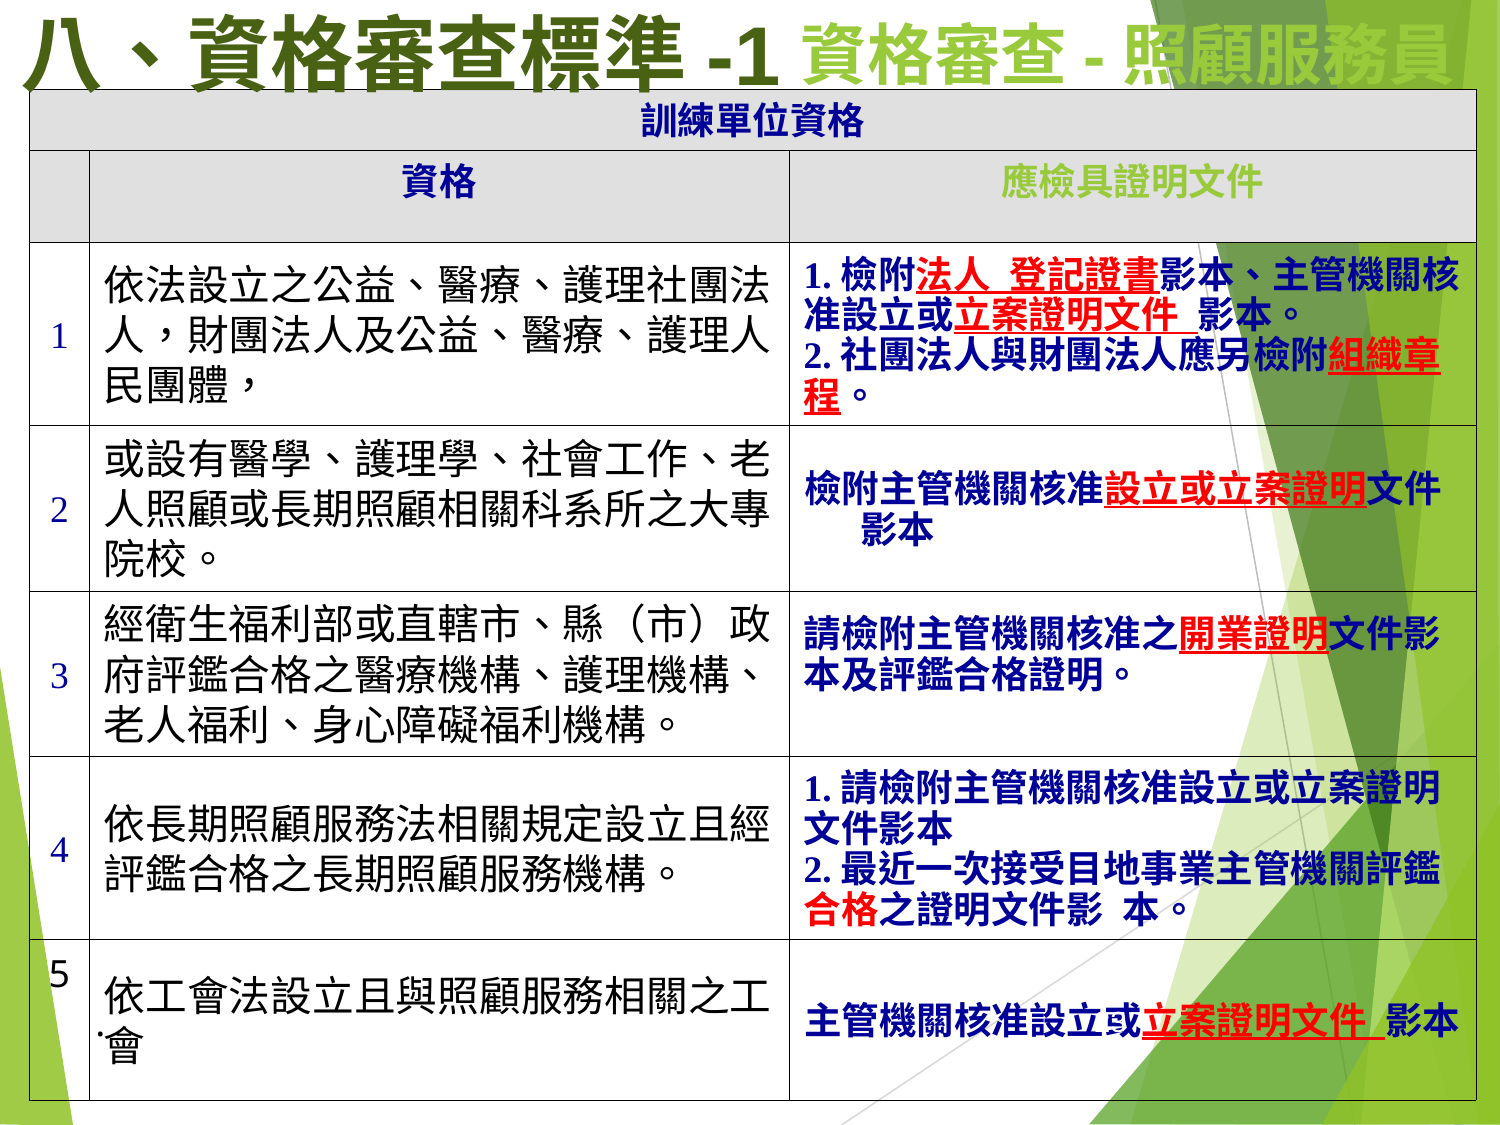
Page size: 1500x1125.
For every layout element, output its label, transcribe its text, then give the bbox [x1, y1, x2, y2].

table_cell 資格 [90, 151, 789, 242]
table_cell 1.請檢附主管機關核准設立或立案證明文件影本 2.最近一次接受目地事業主管機關評鑑合格之證明文件影 本。 [790, 757, 1476, 939]
table_header 訓練單位資格 [685, 111, 700, 121]
table_cell [30, 151, 89, 242]
table_cell 4 [30, 757, 89, 939]
table_cell 依法設立之公益、醫療、護理社團法人，財團法人及公益、醫療、護理人民團體， [90, 243, 789, 425]
table_cell 檢附主管機關核准設立或立案證明文件影本 [790, 426, 1476, 591]
table_cell 依長期照顧服務法相關規定設立且經評鑑合格之長期照顧服務機構。 [90, 757, 789, 939]
table_cell 3 [30, 592, 89, 756]
table_cell 1.檢附法人 登記證書影本、主管機關核准設立或立案證明文件 影本。 2.社團法人與財團法人應另檢附組織章程。 [790, 243, 1476, 425]
table_cell 主管機關核准設立或立案證明文件 影本 [790, 940, 1476, 1100]
text_box 八、資格審查標準-1 [5, 0, 1142, 111]
table_header 訓練單位資格 [30, 101, 1476, 150]
table_cell 1 [30, 243, 89, 425]
table_cell 或設有醫學、護理學、社會工作、老人照顧或長期照顧相關科系所之大專院校。 [90, 426, 789, 591]
table_cell 應檢具證明文件 [790, 151, 1476, 242]
text_box 資格審查-照顧服務員 [1142, 5, 1500, 101]
table_cell 經衛生福利部或直轄市、縣（市）政府評鑑合格之醫療機構、護理機構、老人福利、身心障礙福利機構。 [90, 592, 789, 756]
table_cell 5. [30, 940, 89, 1100]
text_box <編號> [1057, 991, 1142, 1052]
table_cell 請檢附主管機關核准之開業證明文件影本及評鑑合格證明。 [790, 592, 1476, 756]
table_cell 2 [30, 426, 89, 591]
table_cell 依工會法設立且與照顧服務相關之工會 [90, 940, 789, 1100]
